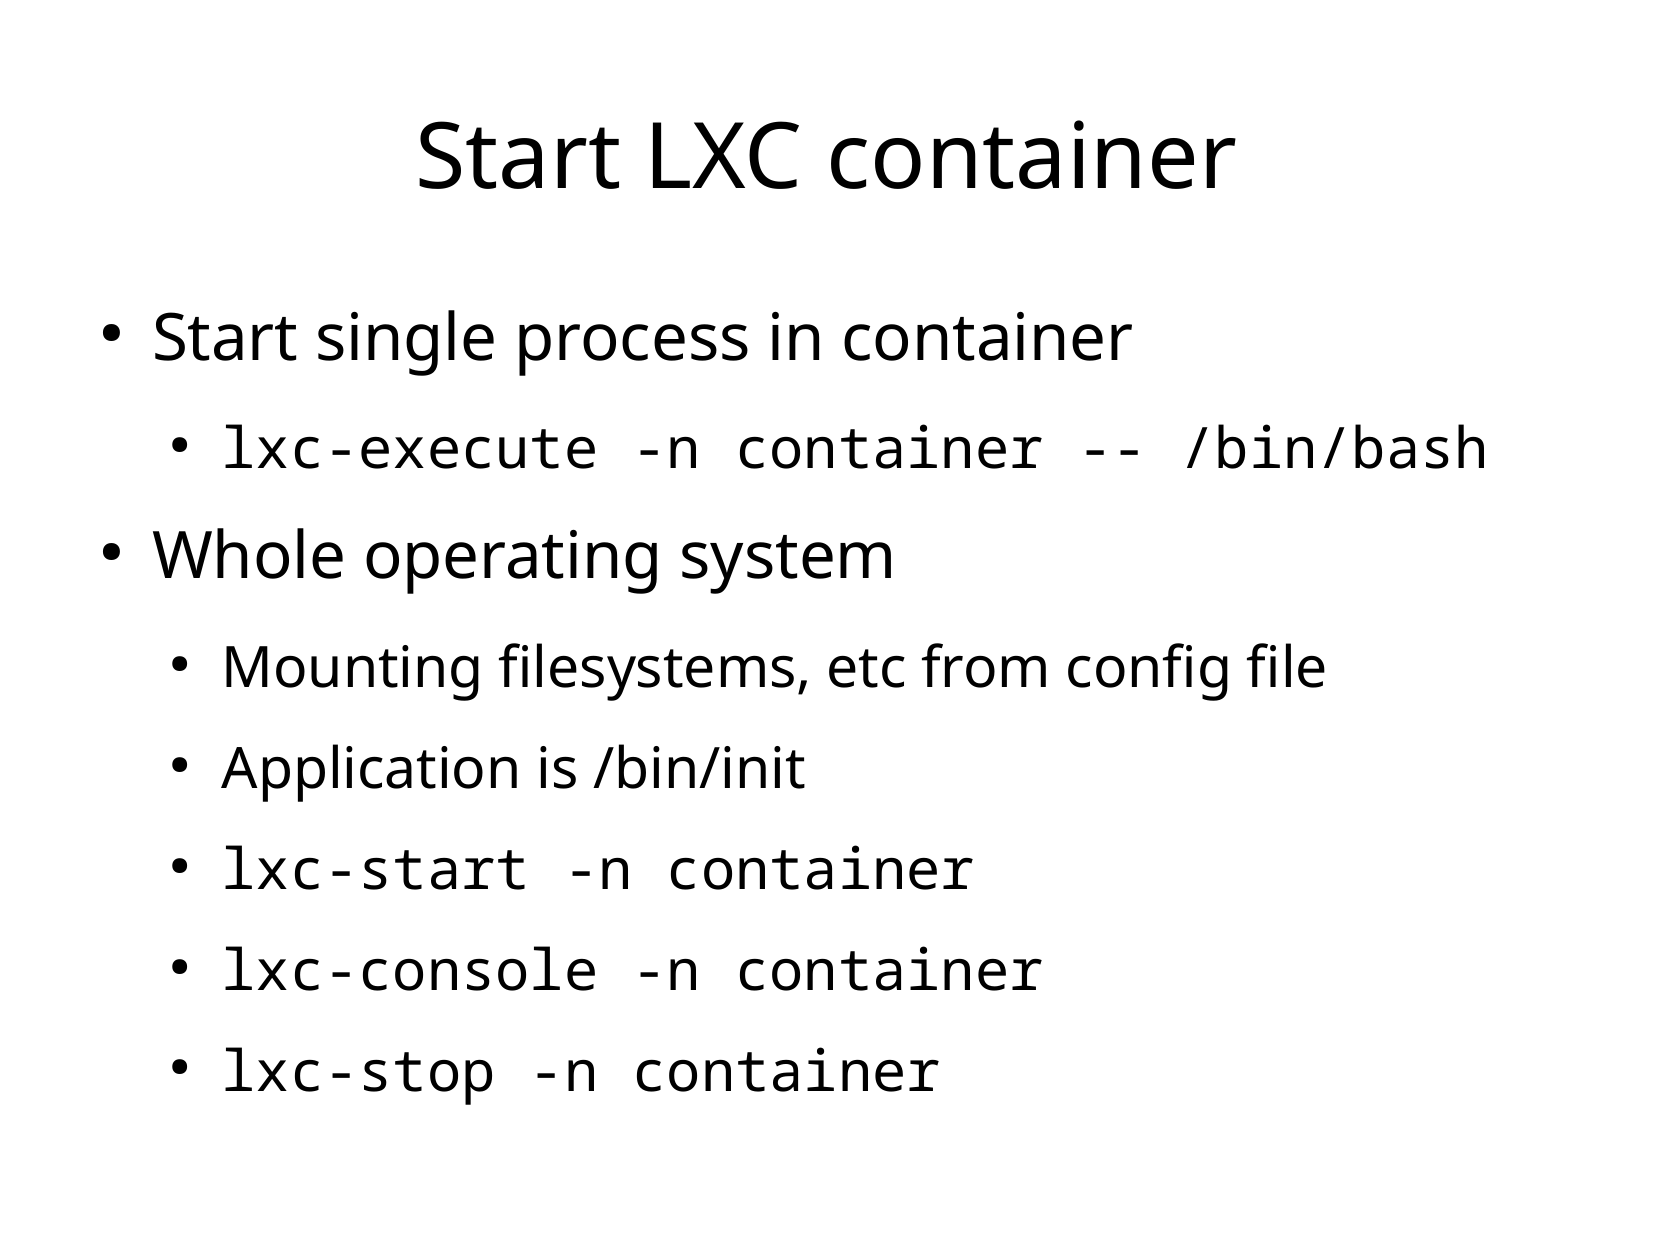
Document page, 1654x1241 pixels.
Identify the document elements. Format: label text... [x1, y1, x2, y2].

title Start LXC container [82, 49, 1571, 257]
list Start single process in container lxc-execute -n container -- /bin/bash Whole operating system Mounting filesystems, etc from config file Application is /bin/init lxc-start -n container lxc-console -n container lxc-stop -n container [82, 290, 1571, 1109]
